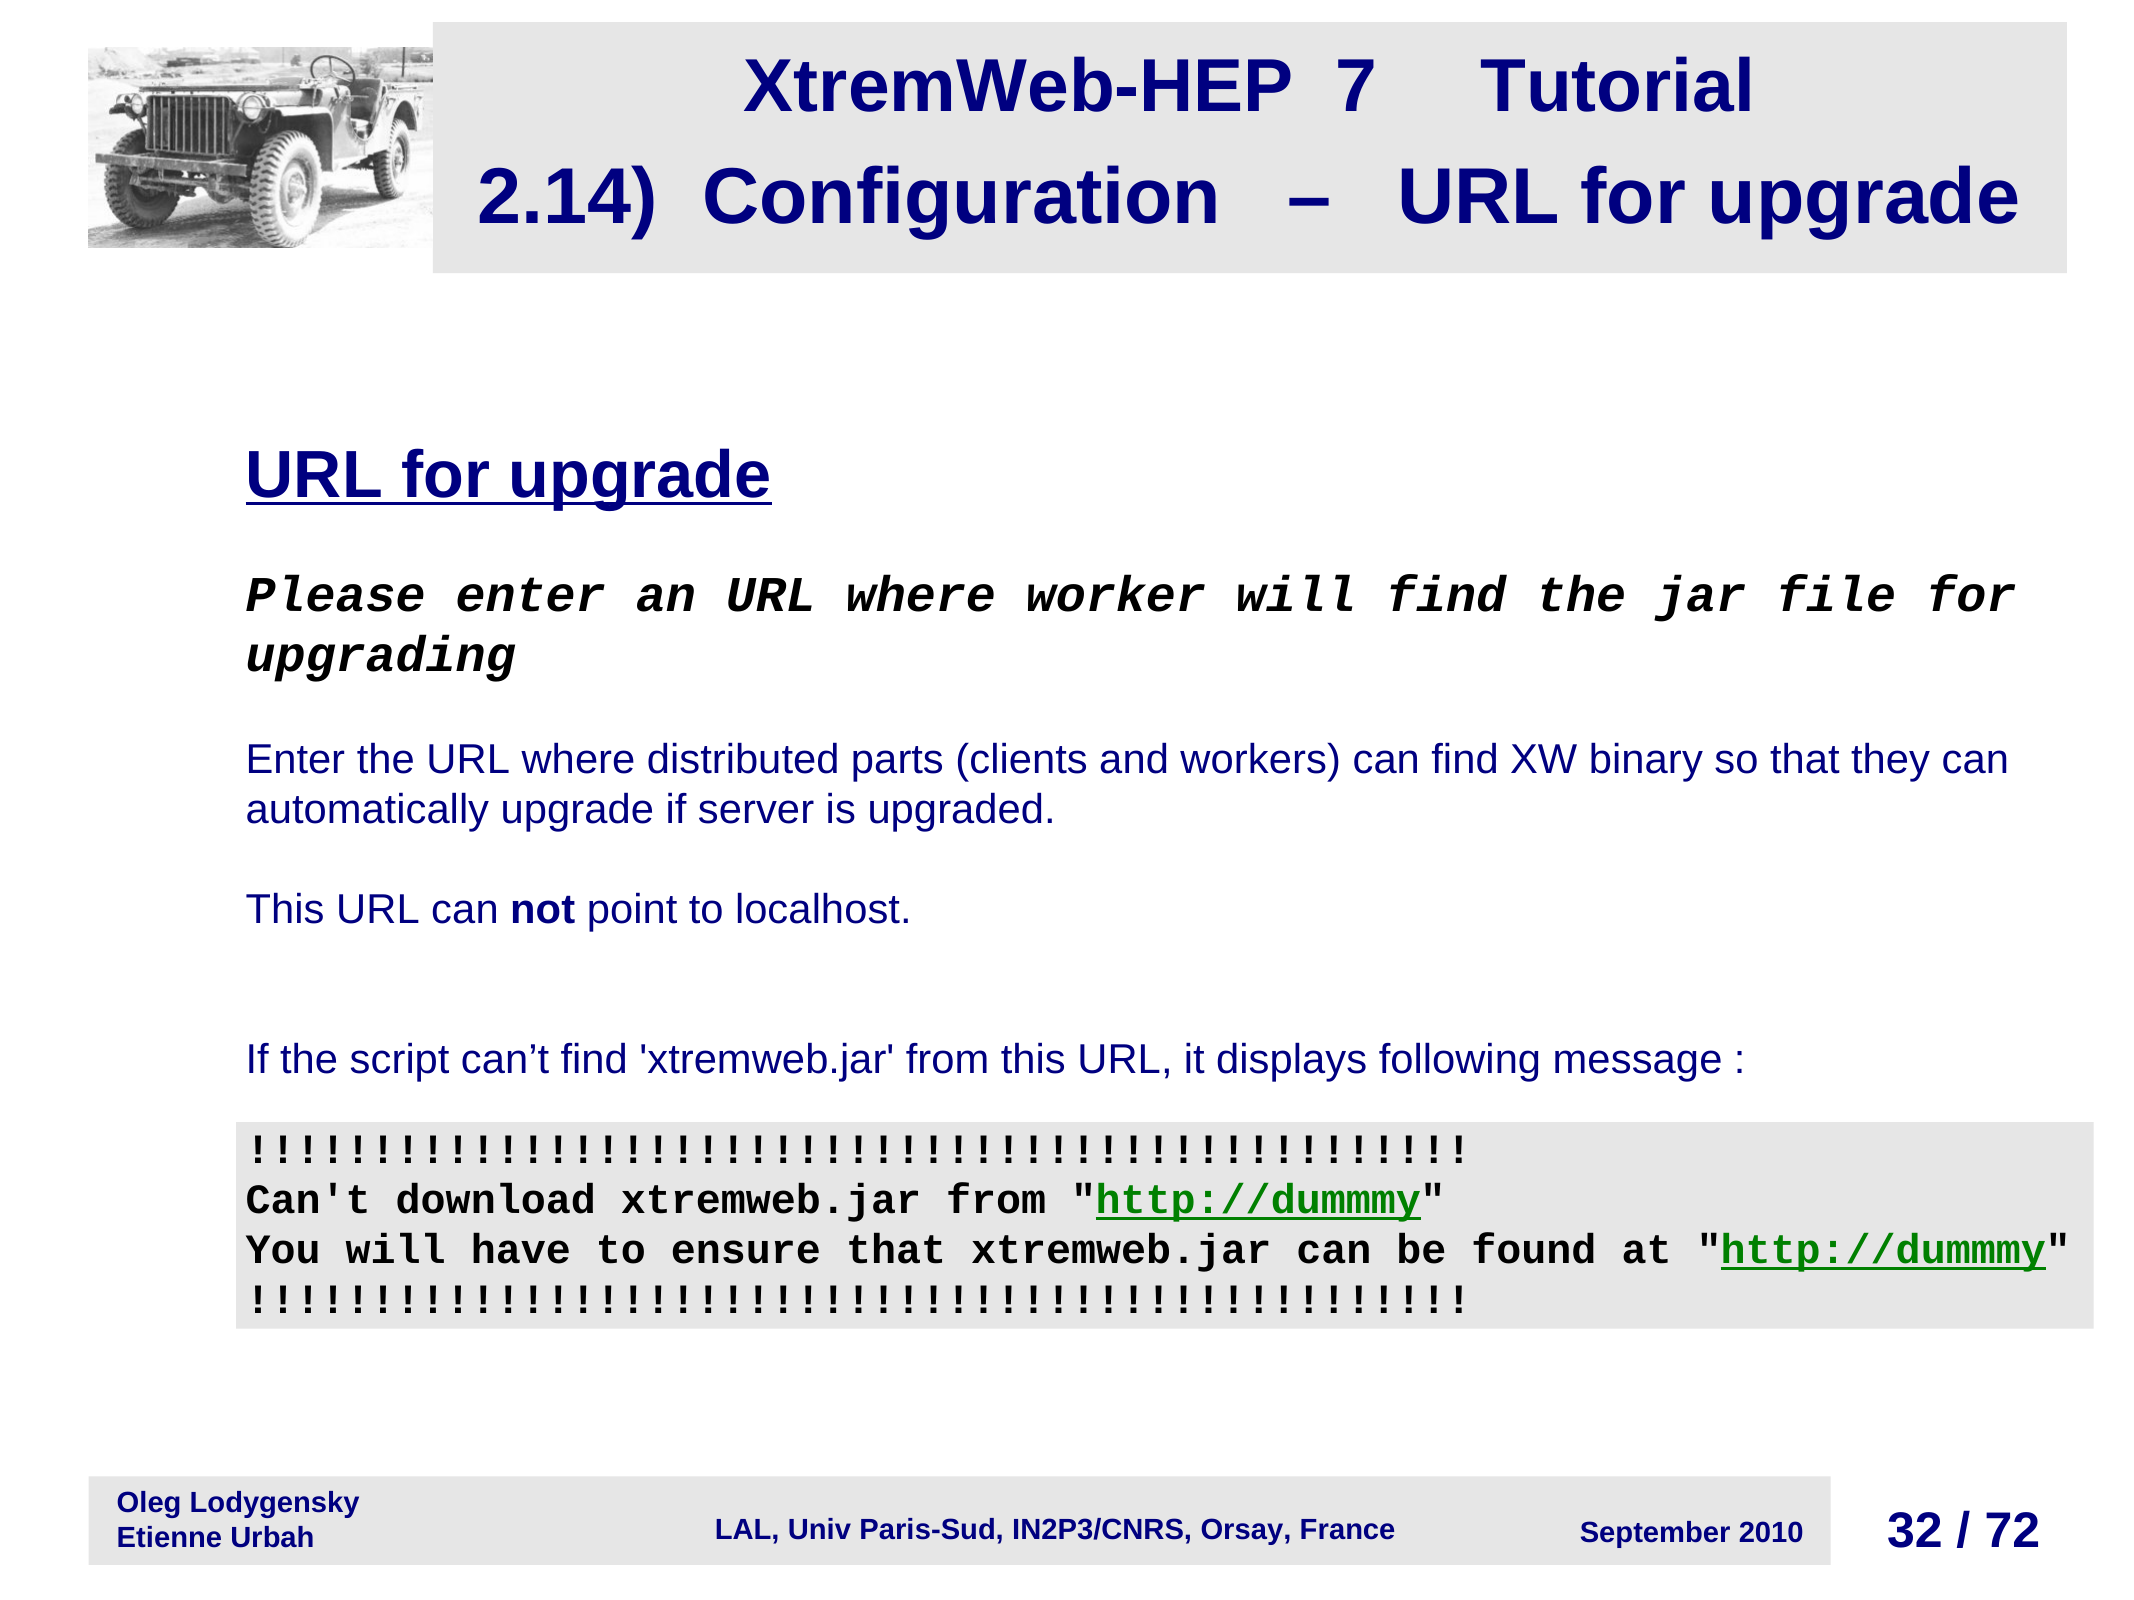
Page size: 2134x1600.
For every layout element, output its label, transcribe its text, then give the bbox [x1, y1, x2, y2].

picture [88, 47, 433, 248]
text_box URL for upgrade Please enter an URL where worker will find the jar file for upgrading Enter the URL where distributed parts (clients and workers) can find XW binary so that they can automatically upgrade if server is upgraded. This URL can not point to localhost. If the script can’t find 'xtremweb.jar' from this URL, it displays following message : [236, 431, 2094, 1108]
title 2.14) Configuration – URL for upgrade [442, 118, 2067, 266]
text_box !!!!!!!!!!!!!!!!!!!!!!!!!!!!!!!!!!!!!!!!!!!!!!!!! Can't download xtremweb.jar from "http://dummmy" You will have to ensure that xtremweb.jar can be found at "http://dummmy" !!!!!!!!!!!!!!!!!!!!!!!!!!!!!!!!!!!!!!!!!!!!!!!!! [236, 1122, 2094, 1329]
